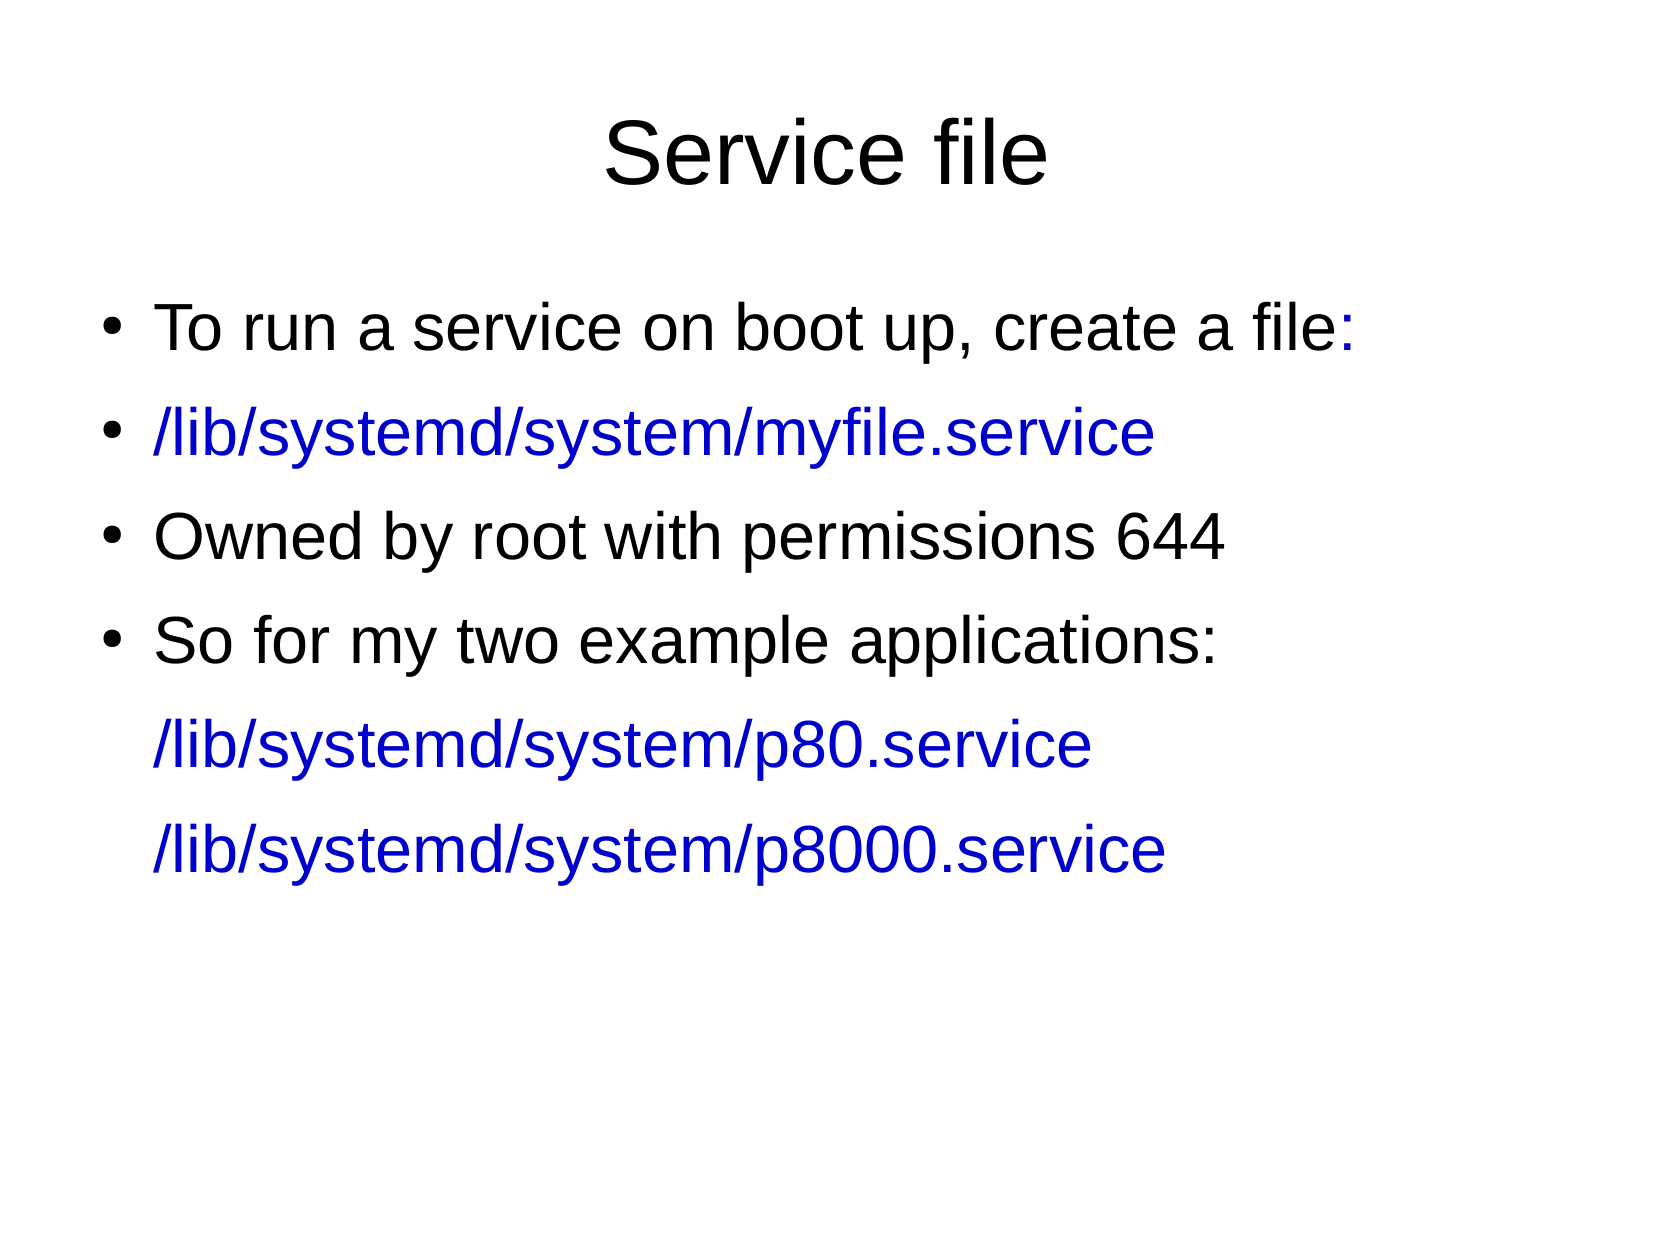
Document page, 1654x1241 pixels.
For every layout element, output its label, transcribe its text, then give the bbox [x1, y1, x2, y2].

list To run a service on boot up, create a file: /lib/systemd/system/myfile.service Owned by root with permissions 644 So for my two example applications: /lib/systemd/system/p80.service /lib/systemd/system/p8000.service [82, 290, 1571, 1010]
title Service file [82, 49, 1571, 257]
